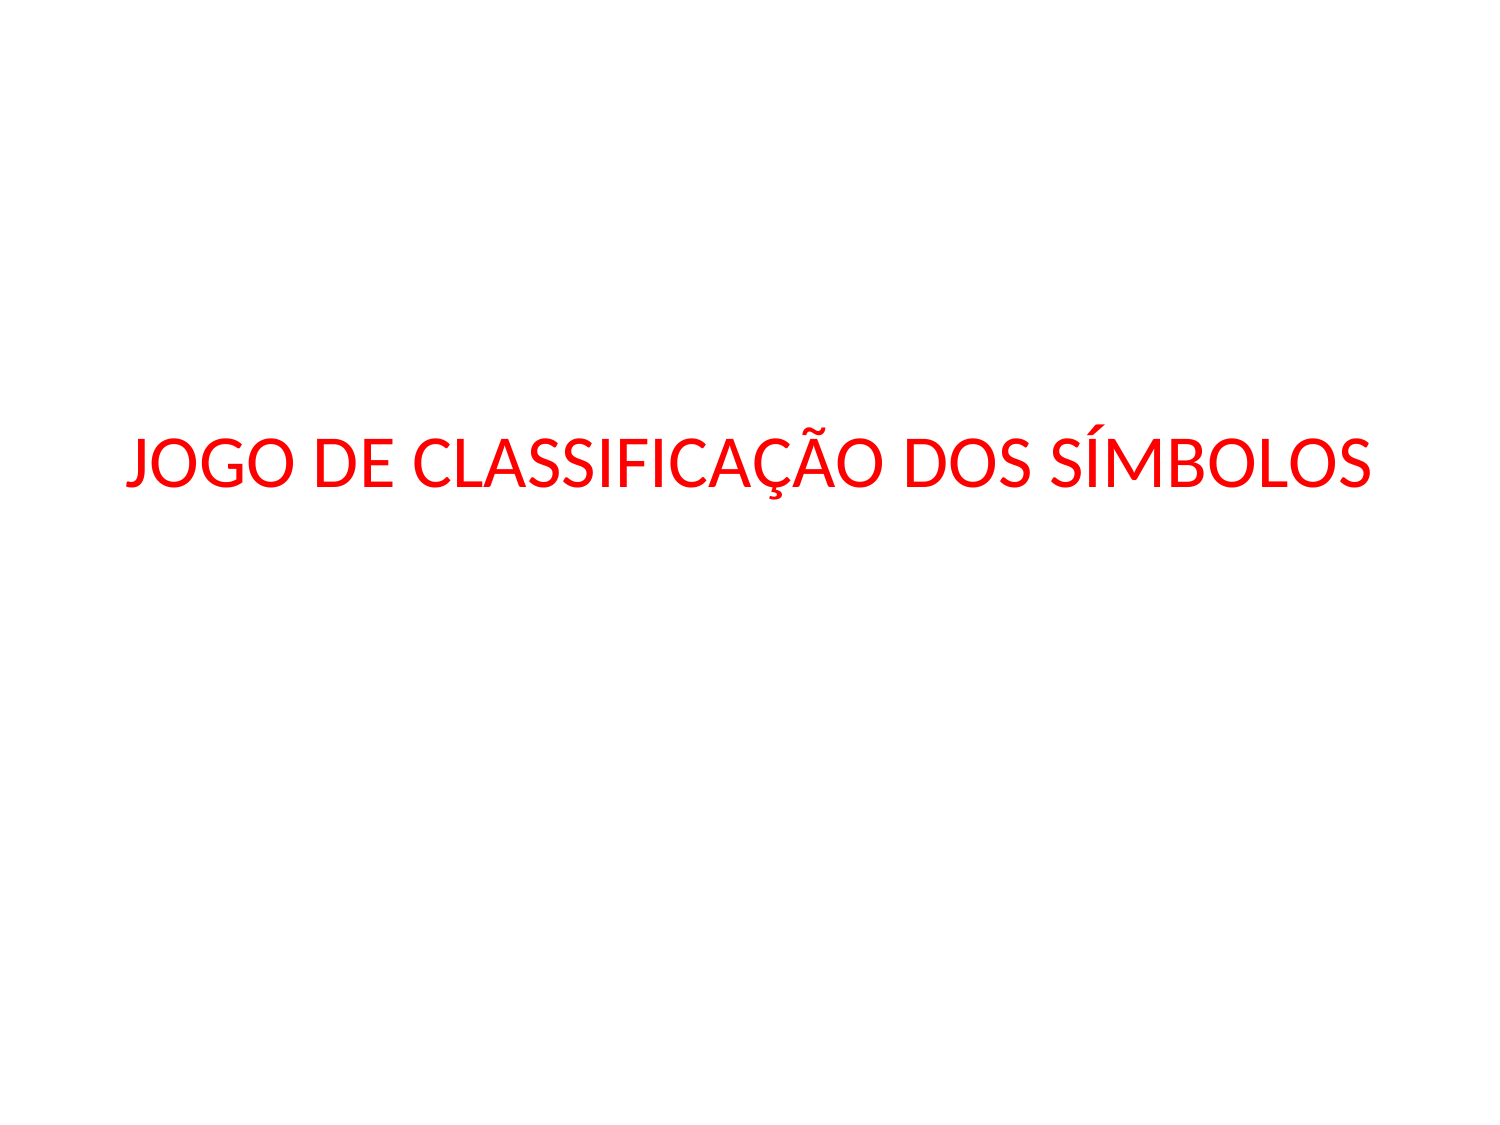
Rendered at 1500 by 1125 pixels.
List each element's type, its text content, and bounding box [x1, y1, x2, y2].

title JOGO DE CLASSIFICAÇÃO DOS SÍMBOLOS [75, 177, 1426, 739]
